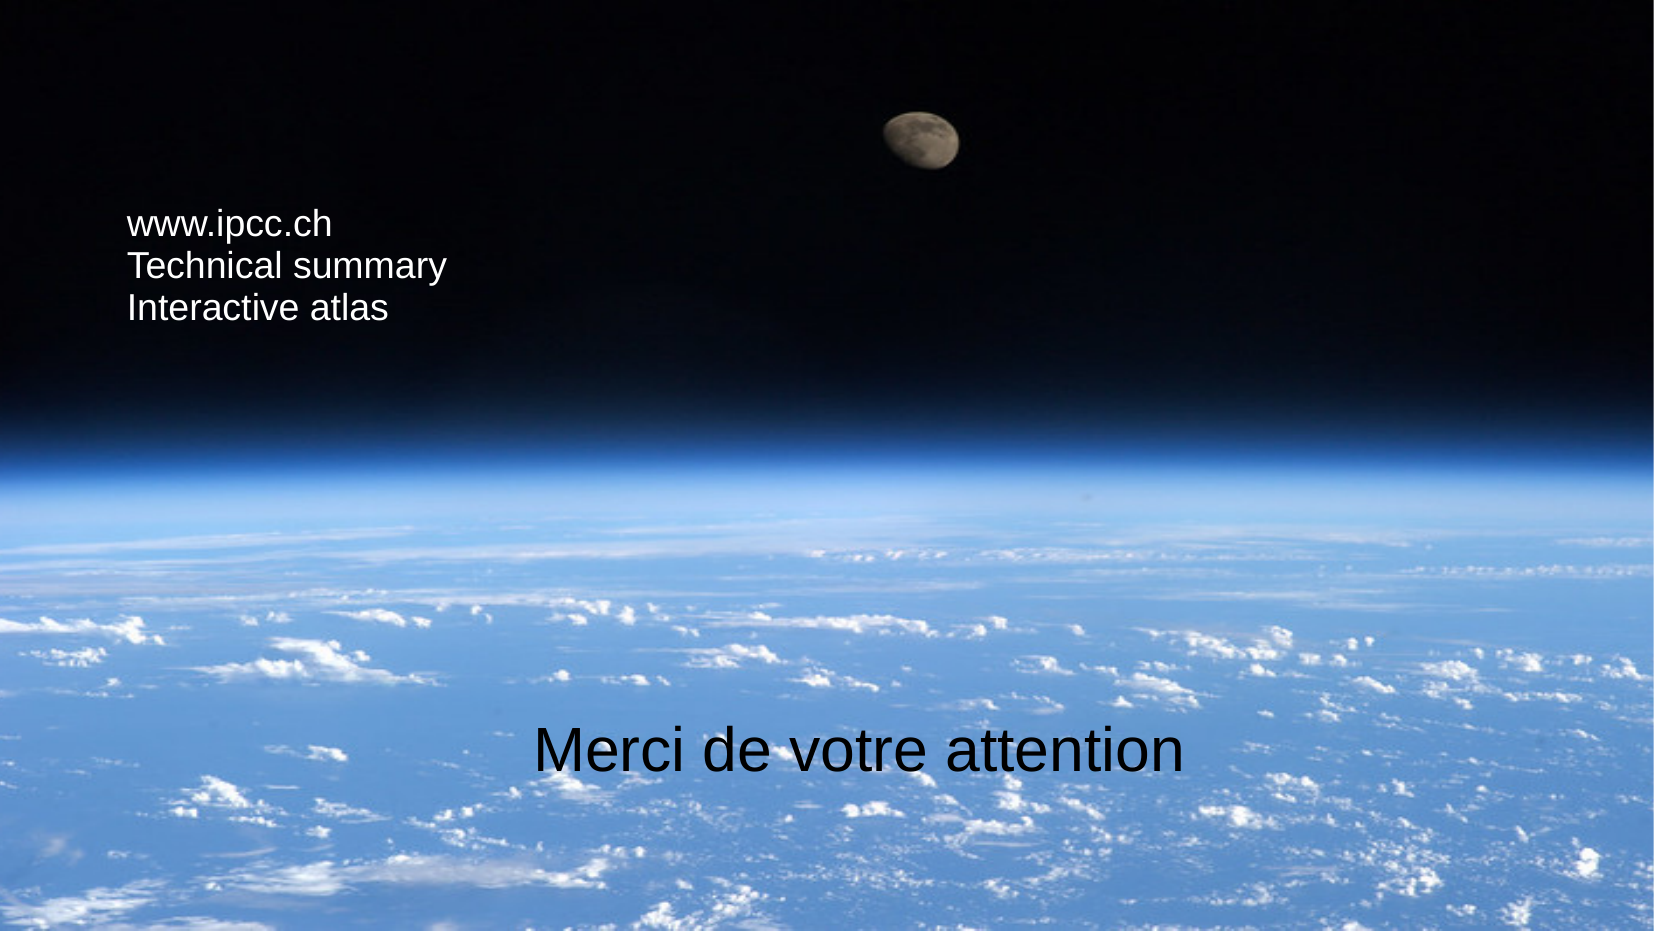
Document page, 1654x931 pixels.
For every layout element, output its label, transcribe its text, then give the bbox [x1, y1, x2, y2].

picture [0, 0, 1654, 931]
text_box Merci de votre attention [518, 707, 1326, 792]
text_box www.ipcc.ch Technical summary Interactive atlas [112, 194, 869, 336]
